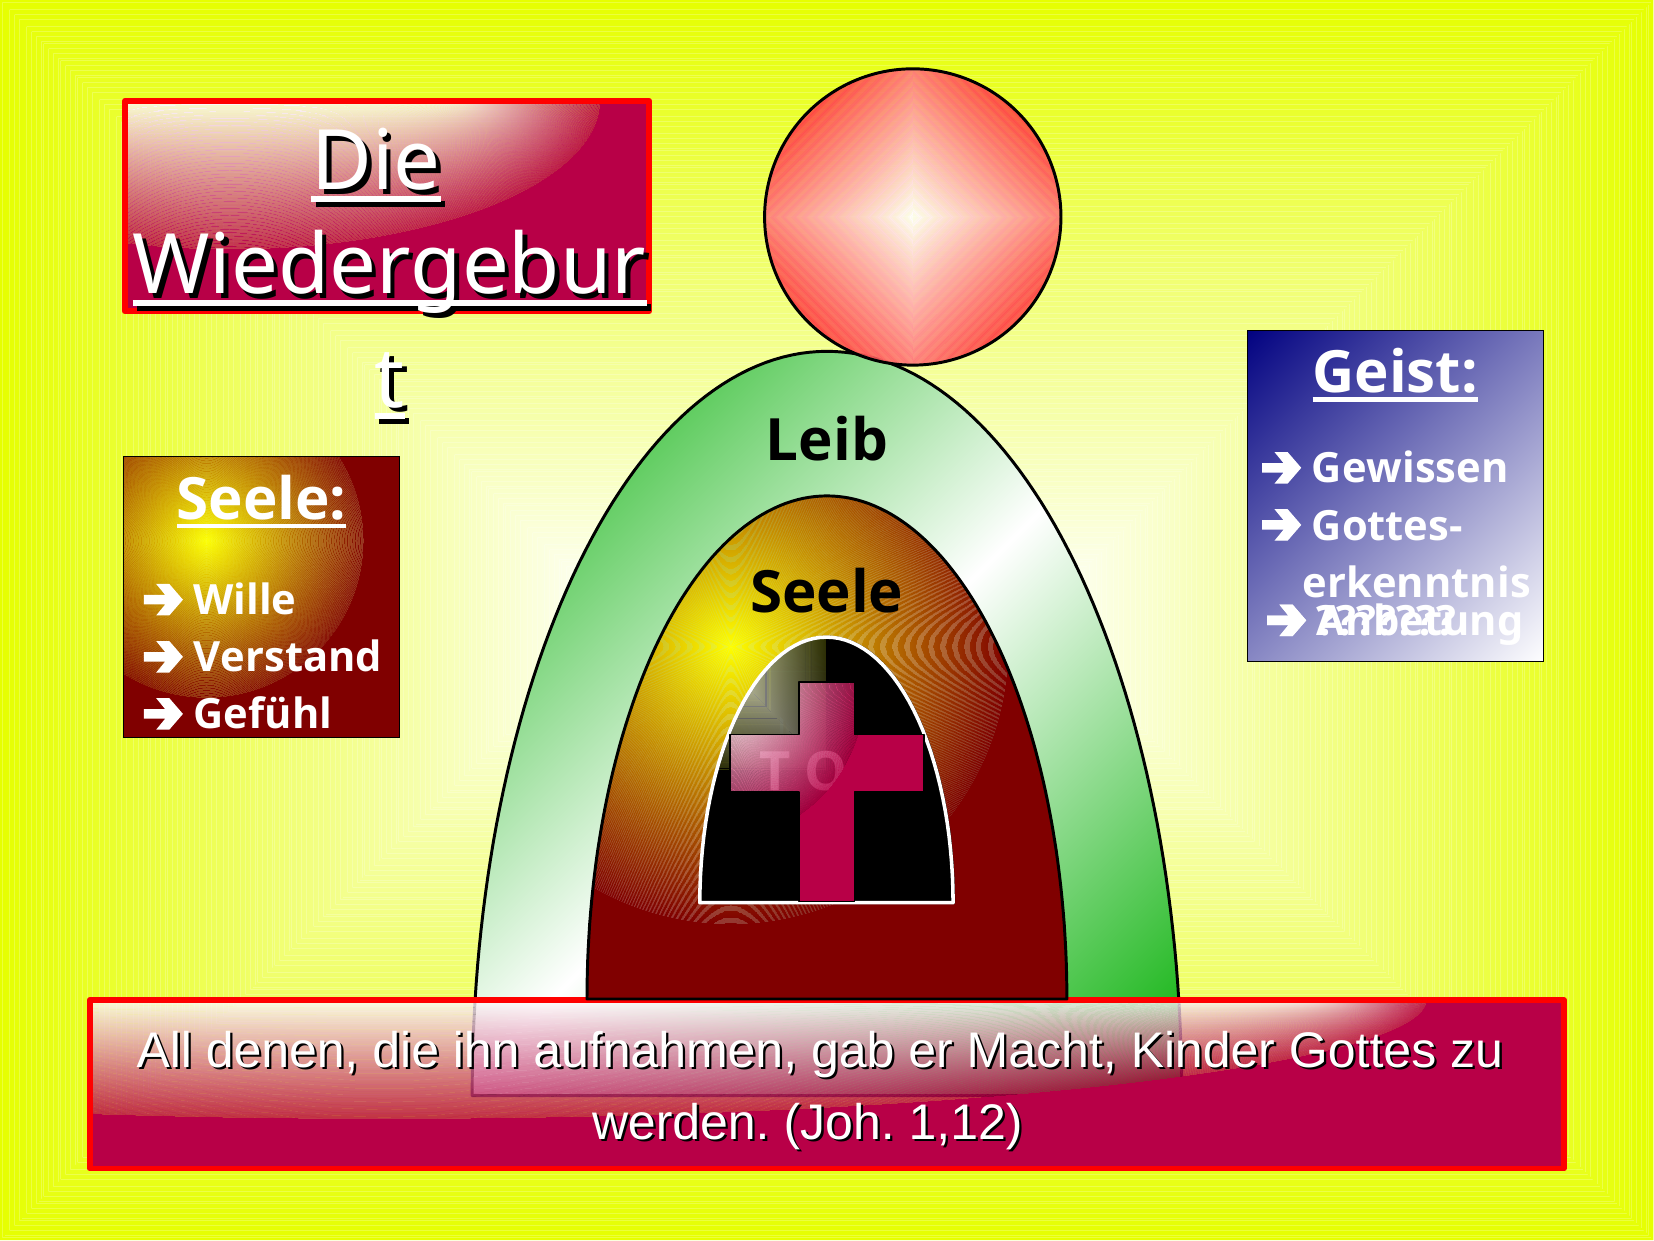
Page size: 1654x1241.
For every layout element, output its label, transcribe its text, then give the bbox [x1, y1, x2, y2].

text_box [125, 296, 447, 312]
text_box Wiedergeburt [123, 204, 656, 296]
text_box werden. (Joh. 1,12) [592, 1094, 1062, 1151]
text_box  Anbetung [1264, 590, 1536, 642]
text_box Seele:  Wille  Verstand  Gefühl [123, 456, 400, 738]
text_box [125, 100, 650, 204]
text_box [89, 68, 1564, 1169]
text_box Die [281, 101, 471, 196]
text_box T O T [699, 637, 954, 903]
text_box All denen, die ihn aufnahmen, gab er Macht, Kinder Gottes zu [133, 1021, 1520, 1078]
text_box Geist:  Gewissen  Gottes- erkenntnis [1247, 330, 1544, 662]
text_box [459, 296, 650, 304]
text_box Leib [764, 398, 889, 474]
text_box Seele [723, 549, 931, 625]
